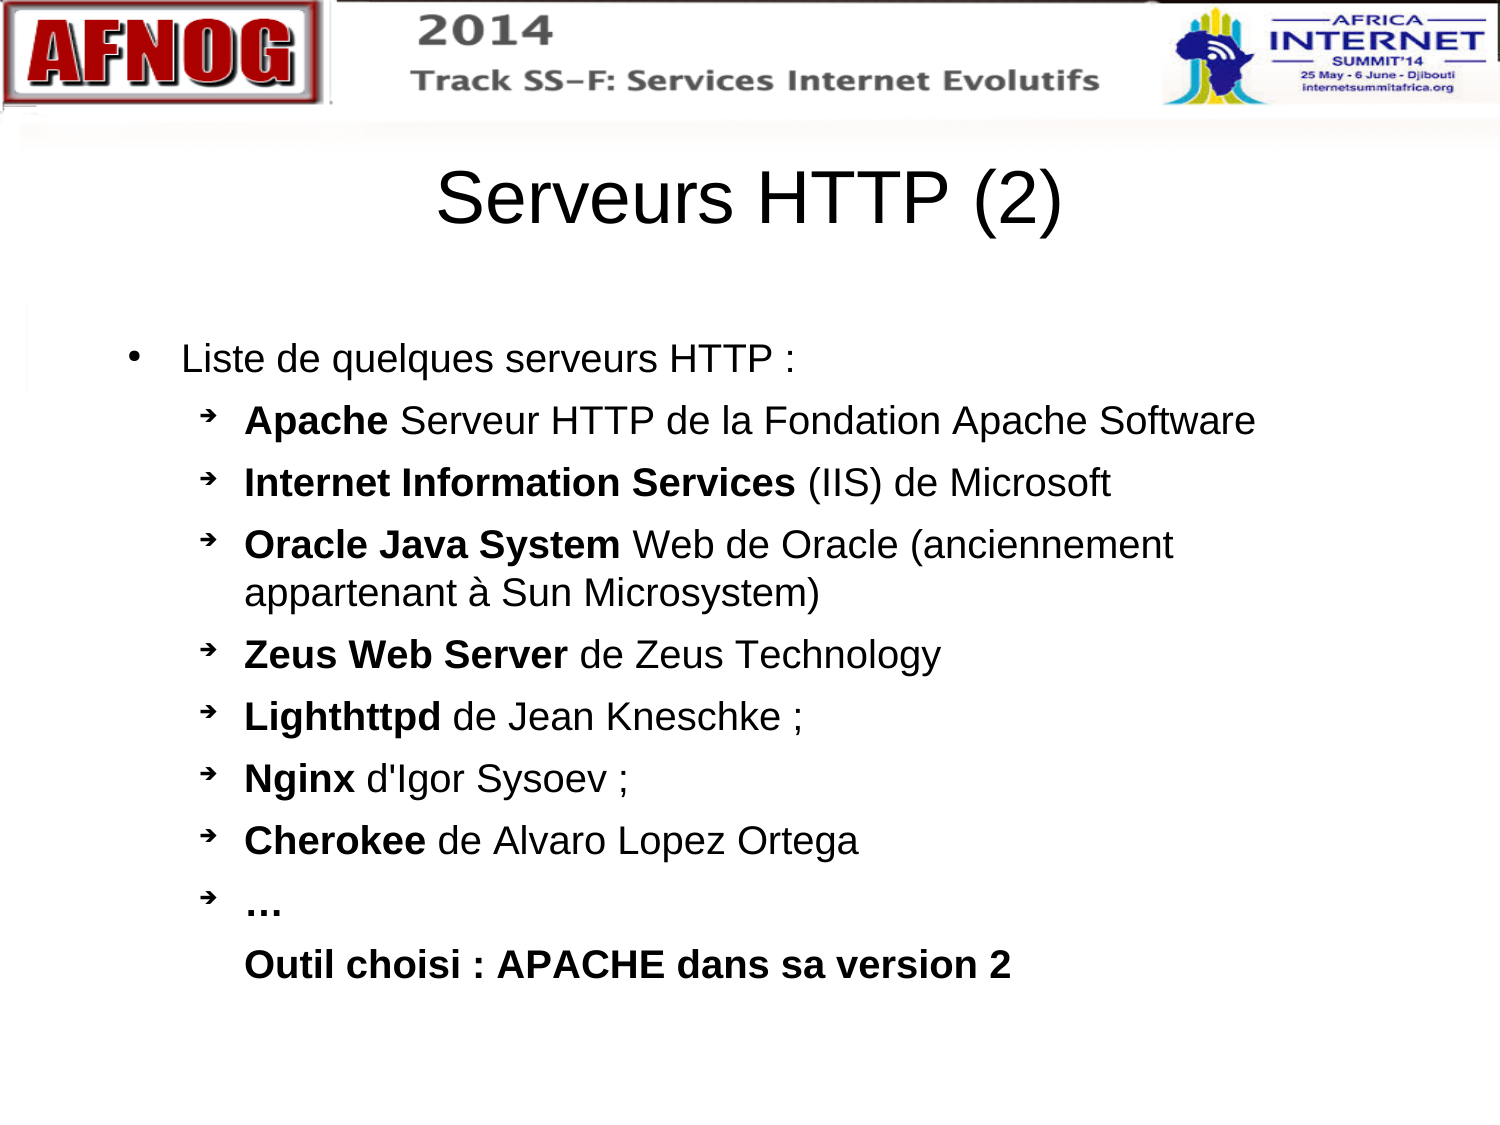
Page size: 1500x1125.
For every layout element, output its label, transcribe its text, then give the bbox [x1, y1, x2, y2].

title Serveurs HTTP (2) [112, 99, 1388, 288]
picture [0, 0, 1500, 1125]
list Liste de quelques serveurs HTTP : Apache Serveur HTTP de la Fondation Apache Software Internet Information Services (IIS) de Microsoft Oracle Java System Web de Oracle (anciennement appartenant à Sun Microsystem) Zeus Web Server de Zeus Technology Lighthttpd de Jean Kneschke ; Nginx d'Igor Sysoev ; Cherokee de Alvaro Lopez Ortega … Outil choisi : APACHE dans sa version 2 [112, 324, 1388, 1000]
